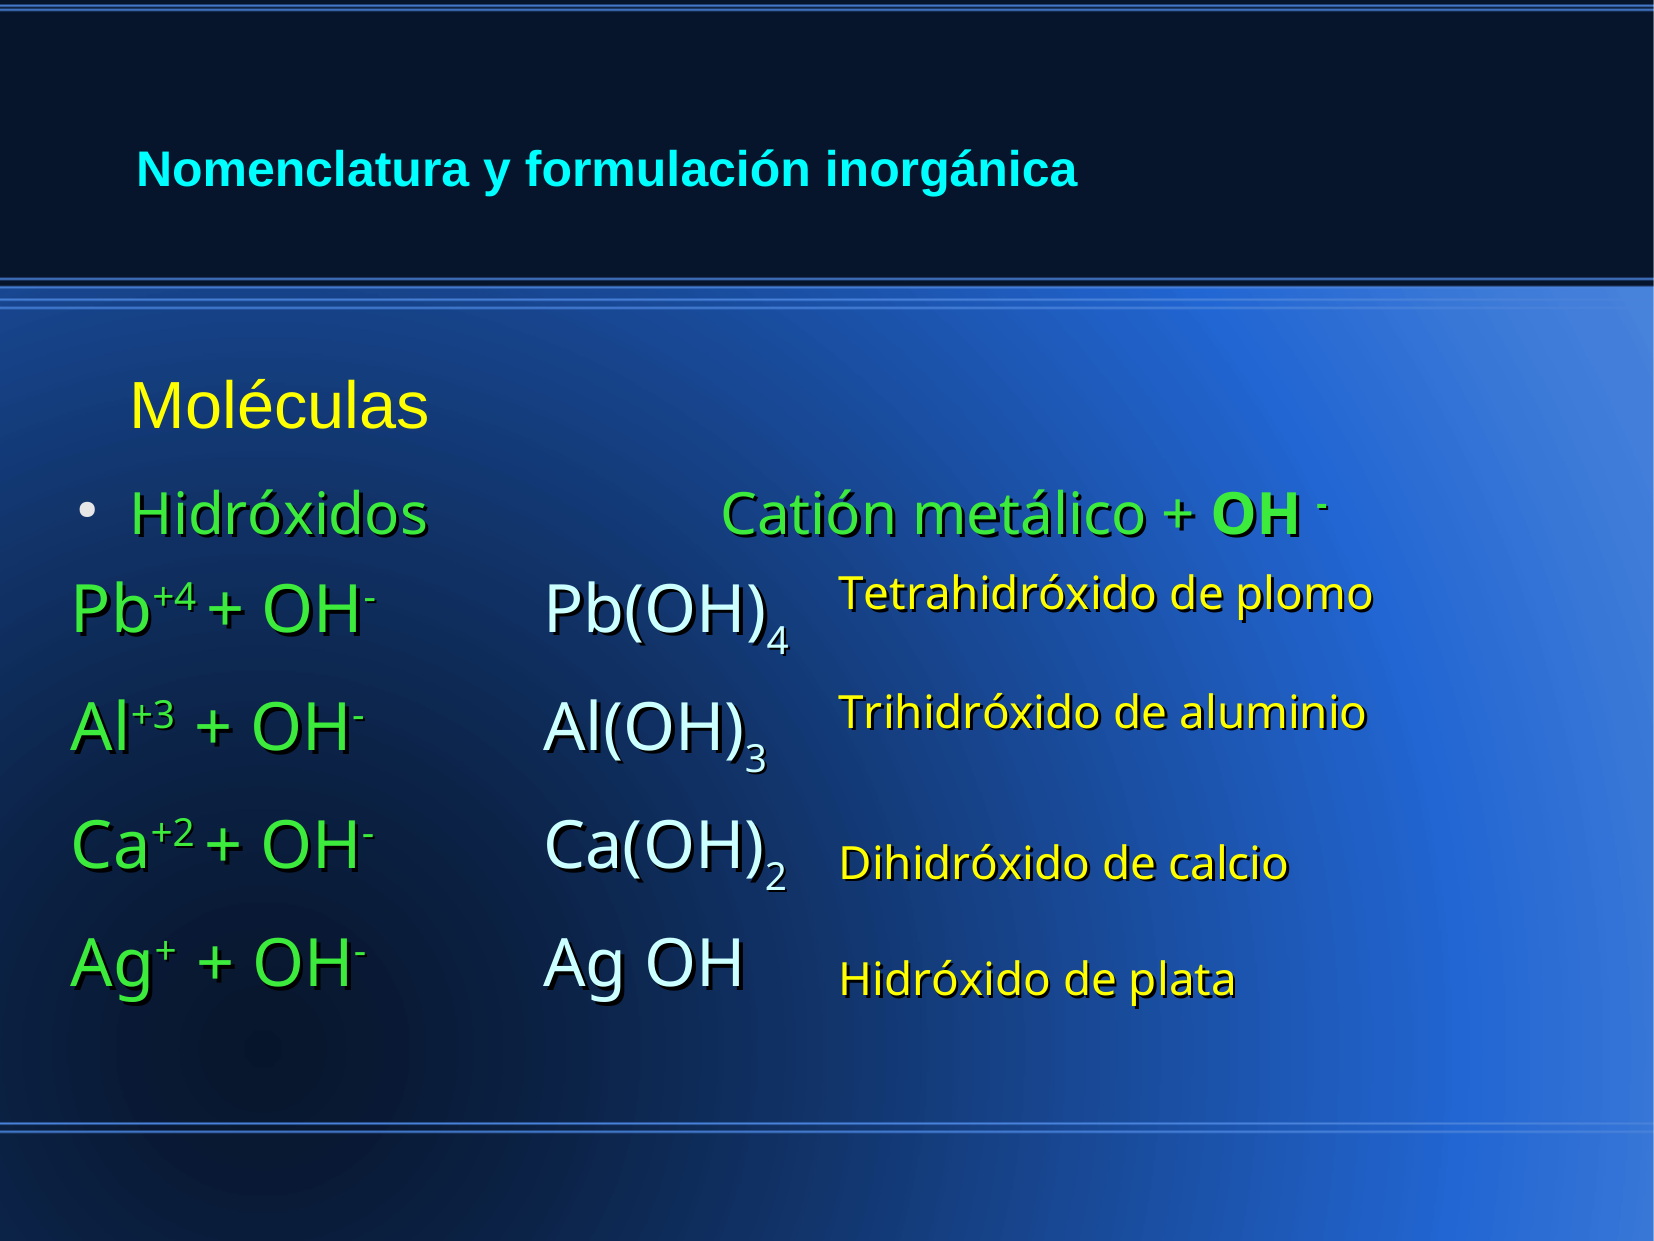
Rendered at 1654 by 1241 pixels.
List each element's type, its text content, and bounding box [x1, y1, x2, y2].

picture [0, 0, 1654, 1241]
text_box Trihidróxido de aluminio [767, 679, 1531, 801]
list Moléculas [59, 368, 532, 443]
text_box Ca+2 + OH- [0, 797, 443, 886]
text_box Hidróxidos Catión metálico + OH - [59, 472, 1595, 550]
title Nomenclatura y formulación inorgánica [32, 118, 1182, 220]
text_box Tetrahidróxido de plomo [767, 561, 1531, 679]
text_box Hidróxido de plata [767, 946, 1531, 1008]
text_box Ag+ + OH- [0, 915, 443, 1005]
text_box Pb(OH)4 [472, 560, 798, 678]
text_box Pb+4 + OH- [0, 561, 443, 650]
text_box Al+3 + OH- [0, 679, 443, 768]
text_box Dihidróxido de calcio [767, 830, 1531, 892]
text_box Al(OH)3 [472, 678, 798, 783]
text_box Ca(OH)2 [472, 797, 798, 915]
text_box Ag OH [472, 915, 798, 1004]
